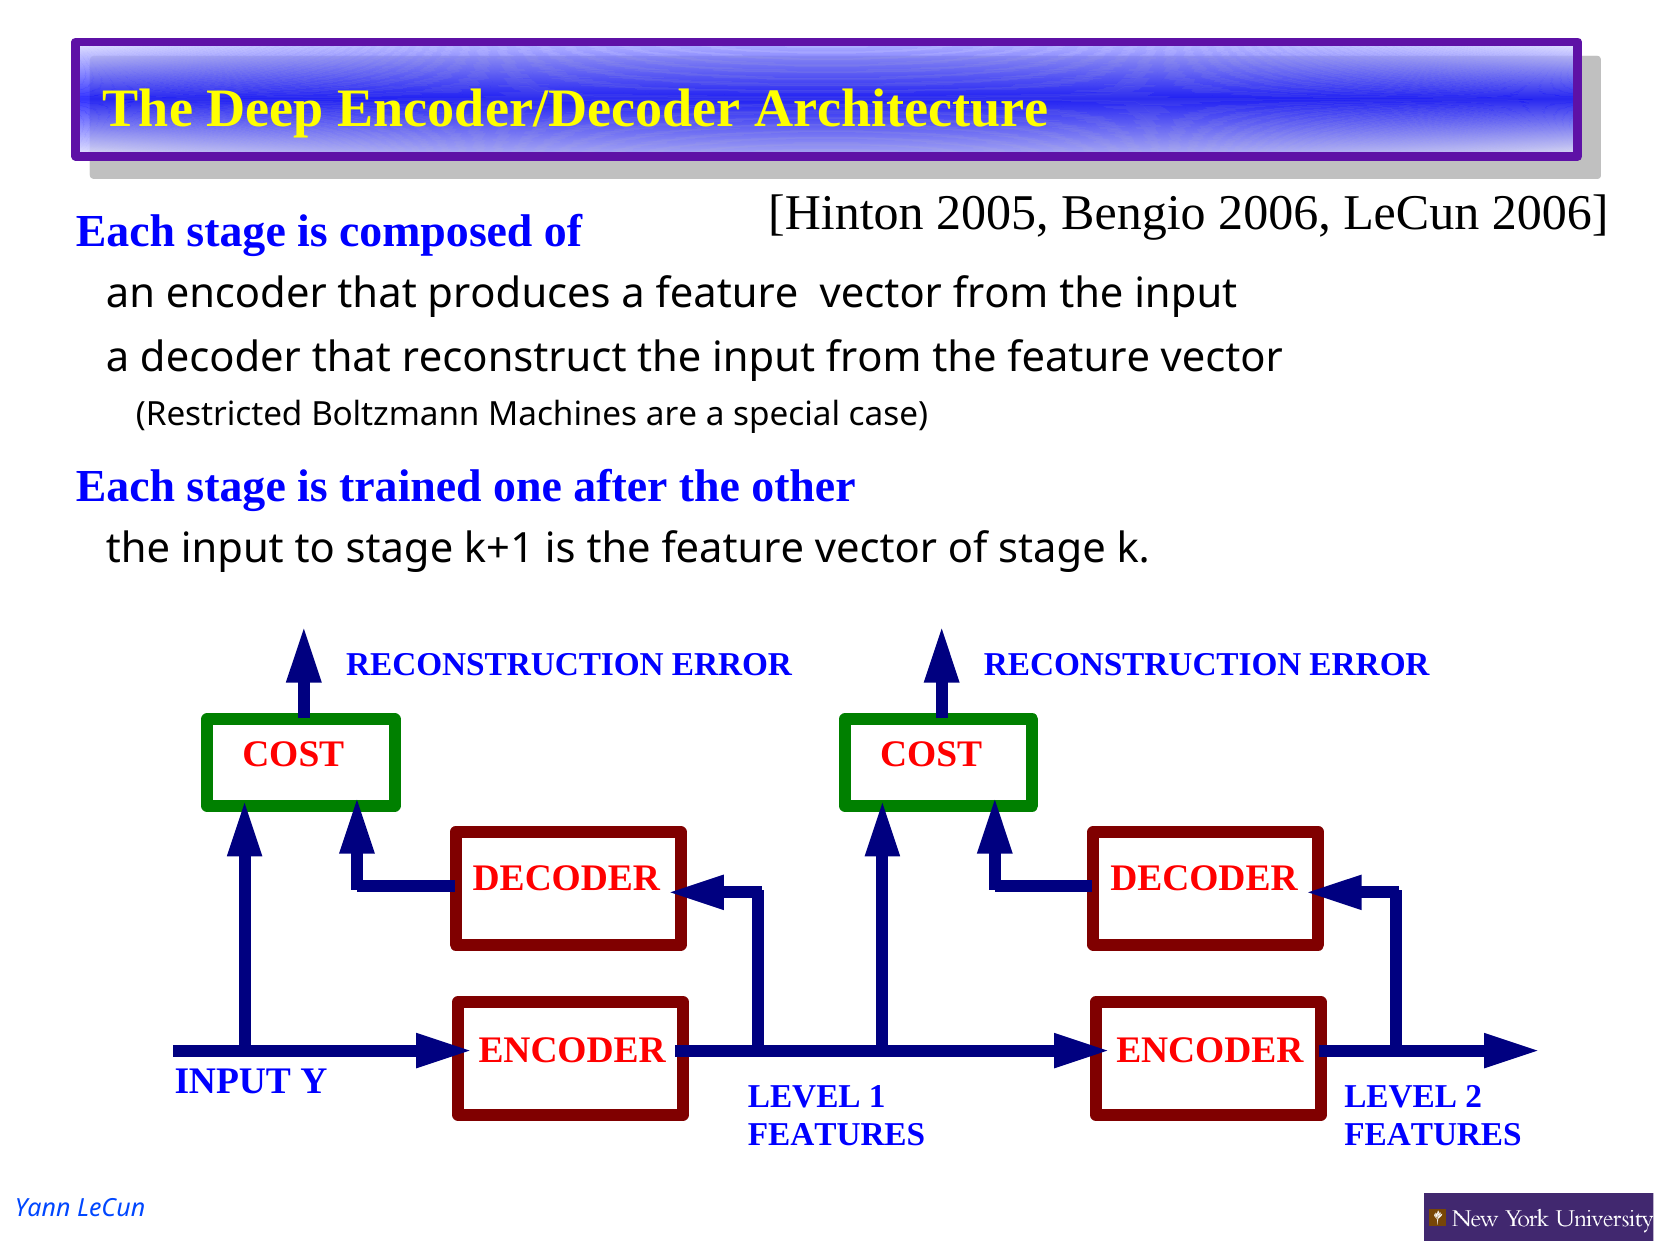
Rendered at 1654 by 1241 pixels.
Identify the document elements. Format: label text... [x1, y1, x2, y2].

text_box COST [221, 719, 485, 805]
text_box RECONSTRUCTION ERROR [325, 632, 910, 734]
title The Deep Encoder/Decoder Architecture [75, 41, 1578, 157]
text_box INPUT Y [153, 1047, 419, 1131]
text_box [Hinton 2005, Bengio 2006, LeCun 2006] [768, 184, 1609, 255]
text_box ENCODER [1095, 1015, 1359, 1100]
text_box LEVEL 2 FEATURES [1323, 1064, 1553, 1193]
text_box DECODER [1089, 843, 1353, 929]
text_box ENCODER [457, 1015, 721, 1100]
text_box DECODER [451, 843, 715, 929]
list Each stage is composed of an encoder that produces a feature vector from the input a decoder that reconstruct the input from the feature vector (Restricted Boltzmann Machines are a special case) Each stage is trained one after the other the input to stage k+1 is the feature vector of stage k. [75, 205, 1562, 678]
text_box COST [859, 719, 1122, 805]
text_box RECONSTRUCTION ERROR [963, 632, 1548, 734]
text_box LEVEL 1 FEATURES [727, 1064, 956, 1193]
picture [1424, 1193, 1654, 1241]
